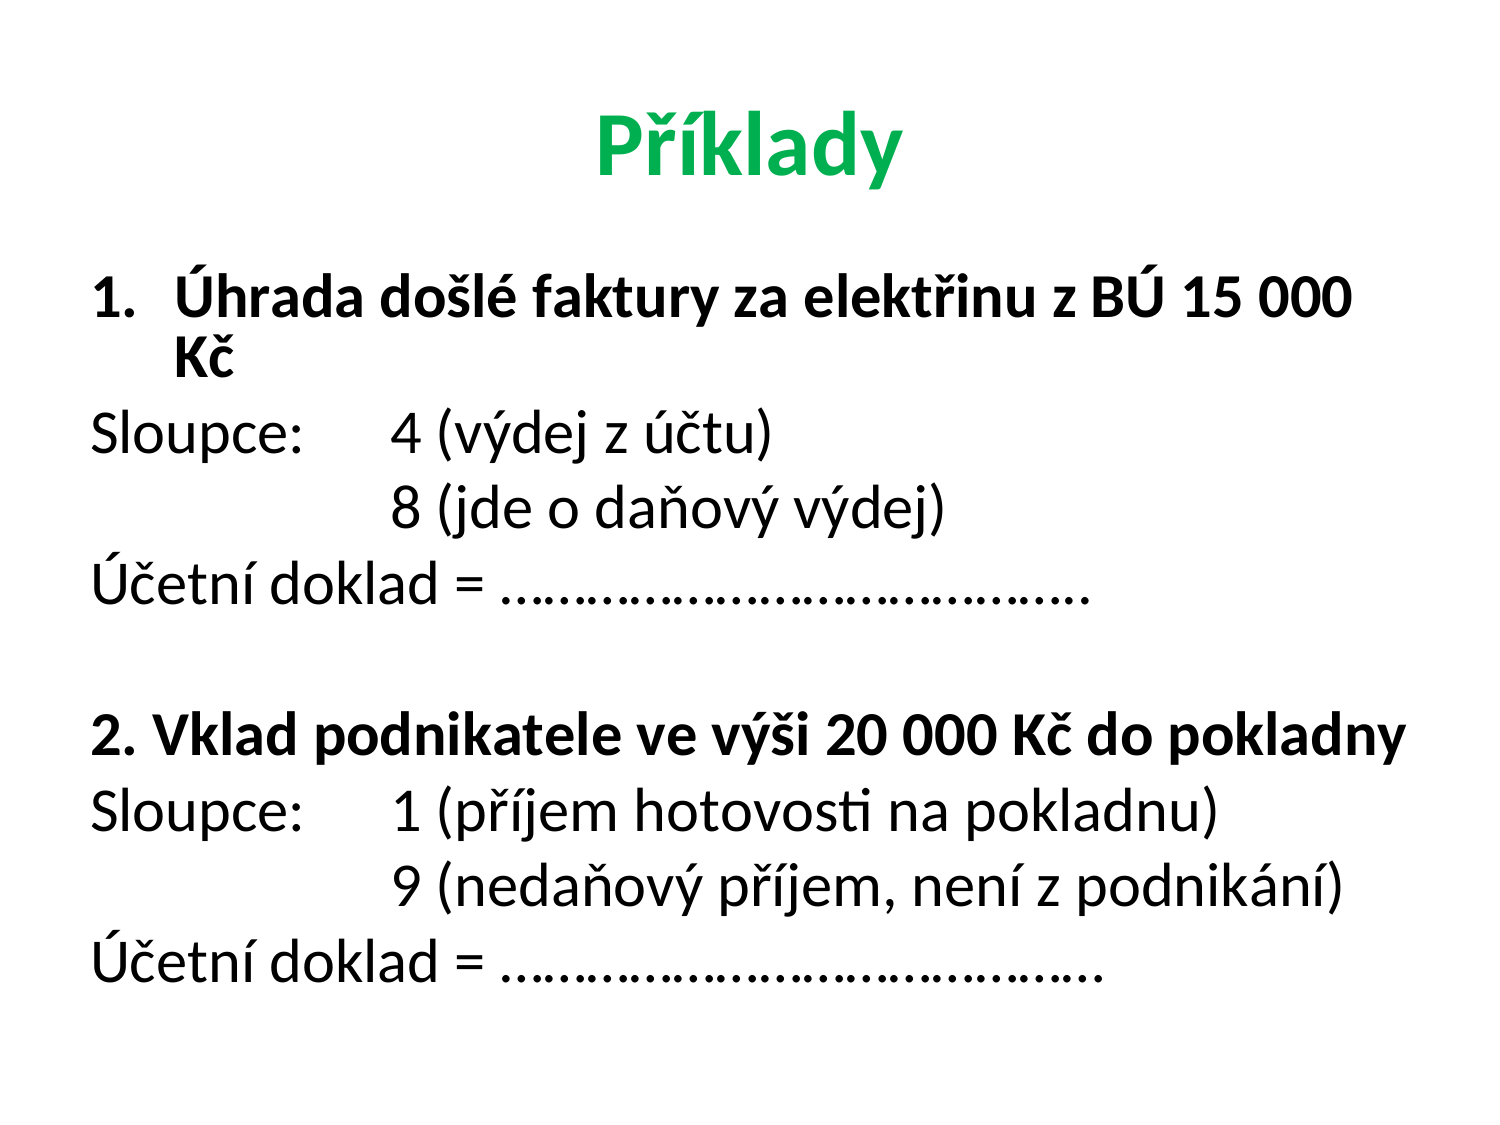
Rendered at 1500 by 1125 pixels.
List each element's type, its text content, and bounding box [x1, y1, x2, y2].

list Úhrada došlé faktury za elektřinu z BÚ 15 000 Kč Sloupce: 4 (výdej z účtu) 8 (jde o daňový výdej) Účetní doklad = ………………………………….. 2. Vklad podnikatele ve výši 20 000 Kč do pokladny Sloupce: 1 (příjem hotovosti na pokladnu) 9 (nedaňový příjem, není z podnikání) Účetní doklad = …………………………………… [75, 262, 1426, 1125]
title Příklady [75, 45, 1426, 233]
